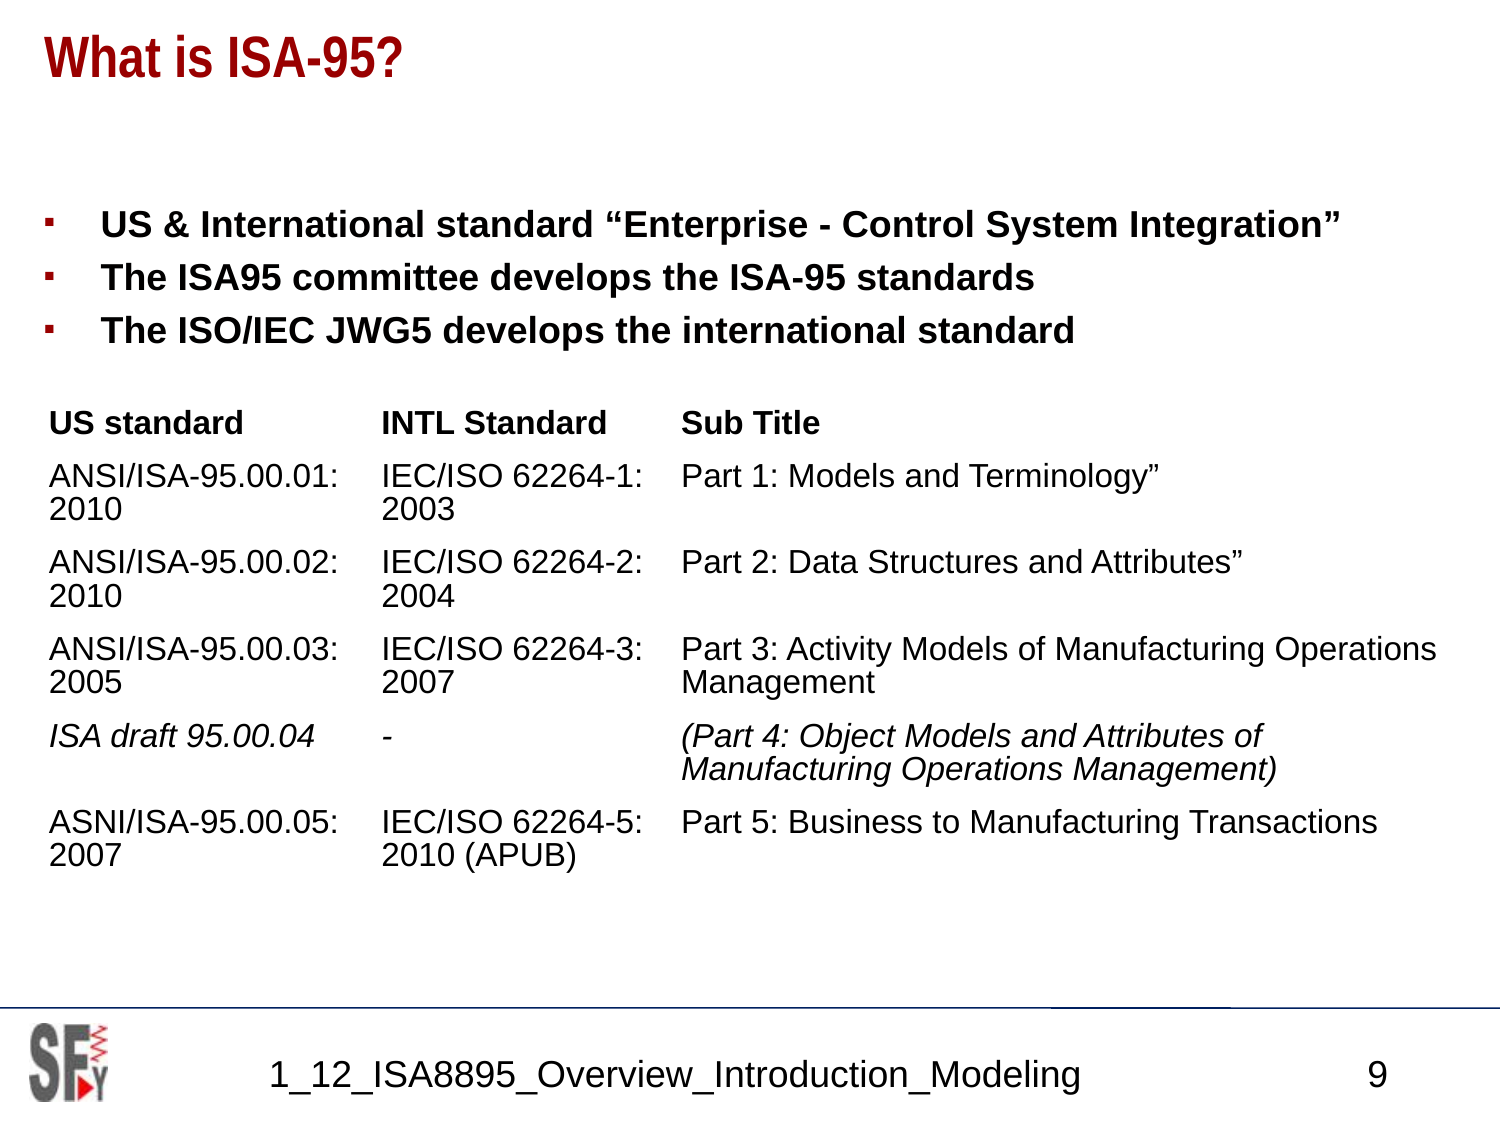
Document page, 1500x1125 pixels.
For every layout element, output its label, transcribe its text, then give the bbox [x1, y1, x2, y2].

table_cell ANSI/ISA-95.00.02: 2010 [34, 540, 367, 626]
table_header INTL Standard [367, 401, 666, 453]
table_cell Part 3: Activity Models of Manufacturing Operations Management [666, 626, 1475, 713]
table_cell ISA draft 95.00.04 [34, 713, 367, 800]
table_cell Part 2: Data Structures and Attributes” [666, 540, 1475, 626]
list US & International standard “Enterprise - Control System Integration” The ISA95 committee develops the ISA-95 standards The ISO/IEC JWG5 develops the international standard [29, 184, 1471, 574]
table_cell IEC/ISO 62264-5: 2010 (APUB) [367, 800, 666, 886]
table_header US standard [34, 401, 367, 453]
table_cell IEC/ISO 62264-1: 2003 [367, 453, 666, 540]
table_cell IEC/ISO 62264-2: 2004 [367, 540, 666, 626]
table_cell Part 1: Models and Terminology” [666, 453, 1475, 540]
table_cell Part 5: Business to Manufacturing Transactions [666, 800, 1475, 886]
picture [29, 1023, 108, 1102]
title What is ISA-95? [29, 12, 1471, 138]
table_cell ANSI/ISA-95.00.03: 2005 [34, 626, 367, 713]
table_header Sub Title [666, 401, 1475, 453]
table_cell IEC/ISO 62264-3: 2007 [367, 626, 666, 713]
table_cell ASNI/ISA-95.00.05: 2007 [34, 800, 367, 886]
table_cell ANSI/ISA-95.00.01: 2010 [34, 453, 367, 540]
slide_number <numéro> [1352, 1034, 1490, 1103]
table_cell - [367, 713, 666, 800]
footer 1_12_ISA8895_Overview_Introduction_Modeling [253, 1034, 1336, 1103]
table_cell (Part 4: Object Models and Attributes of Manufacturing Operations Management) [666, 713, 1475, 800]
